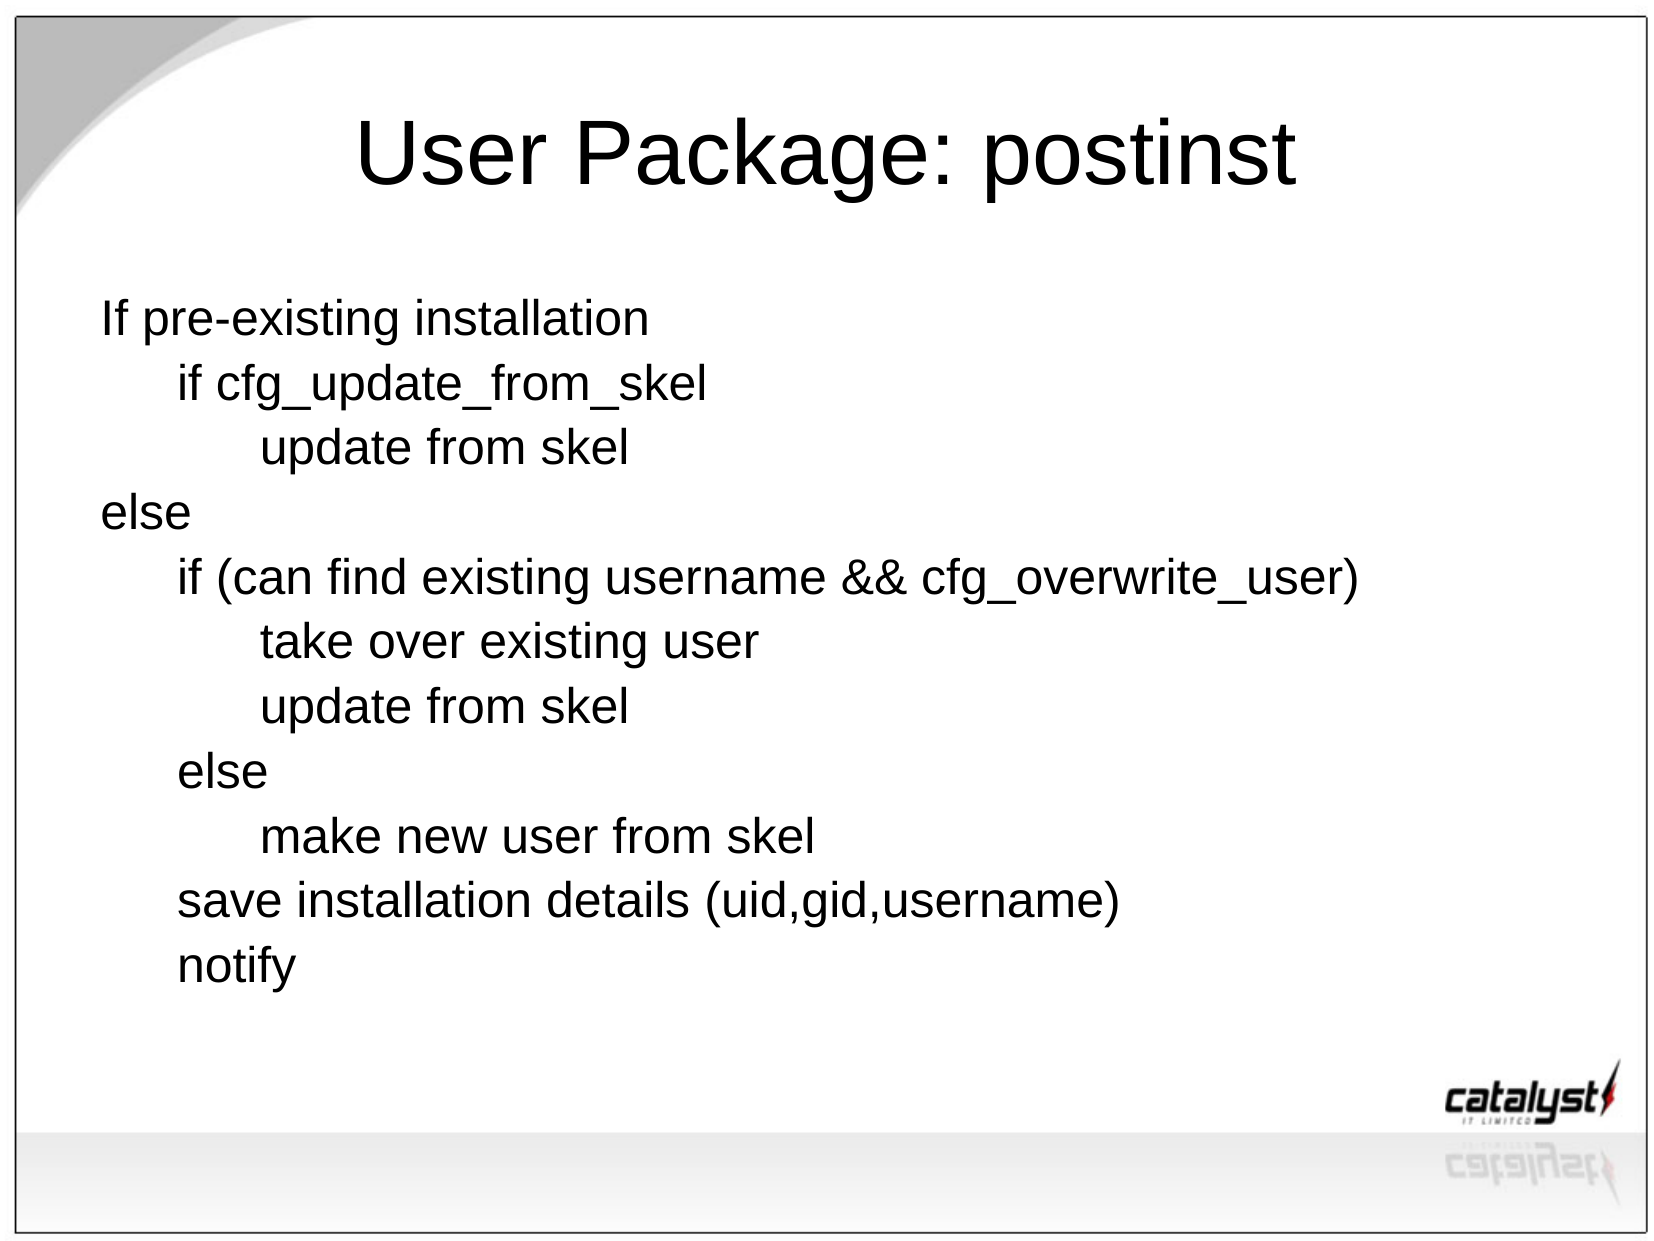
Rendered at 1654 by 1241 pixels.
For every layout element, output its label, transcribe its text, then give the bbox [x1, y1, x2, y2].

title User Package: postinst [82, 56, 1571, 250]
picture [4, 5, 1654, 1241]
list If pre-existing installation if cfg_update_from_skel update from skel else if (can find existing username && cfg_overwrite_user) take over existing user update from skel else make new user from skel save installation details (uid,gid,username) notify [82, 290, 1571, 1094]
